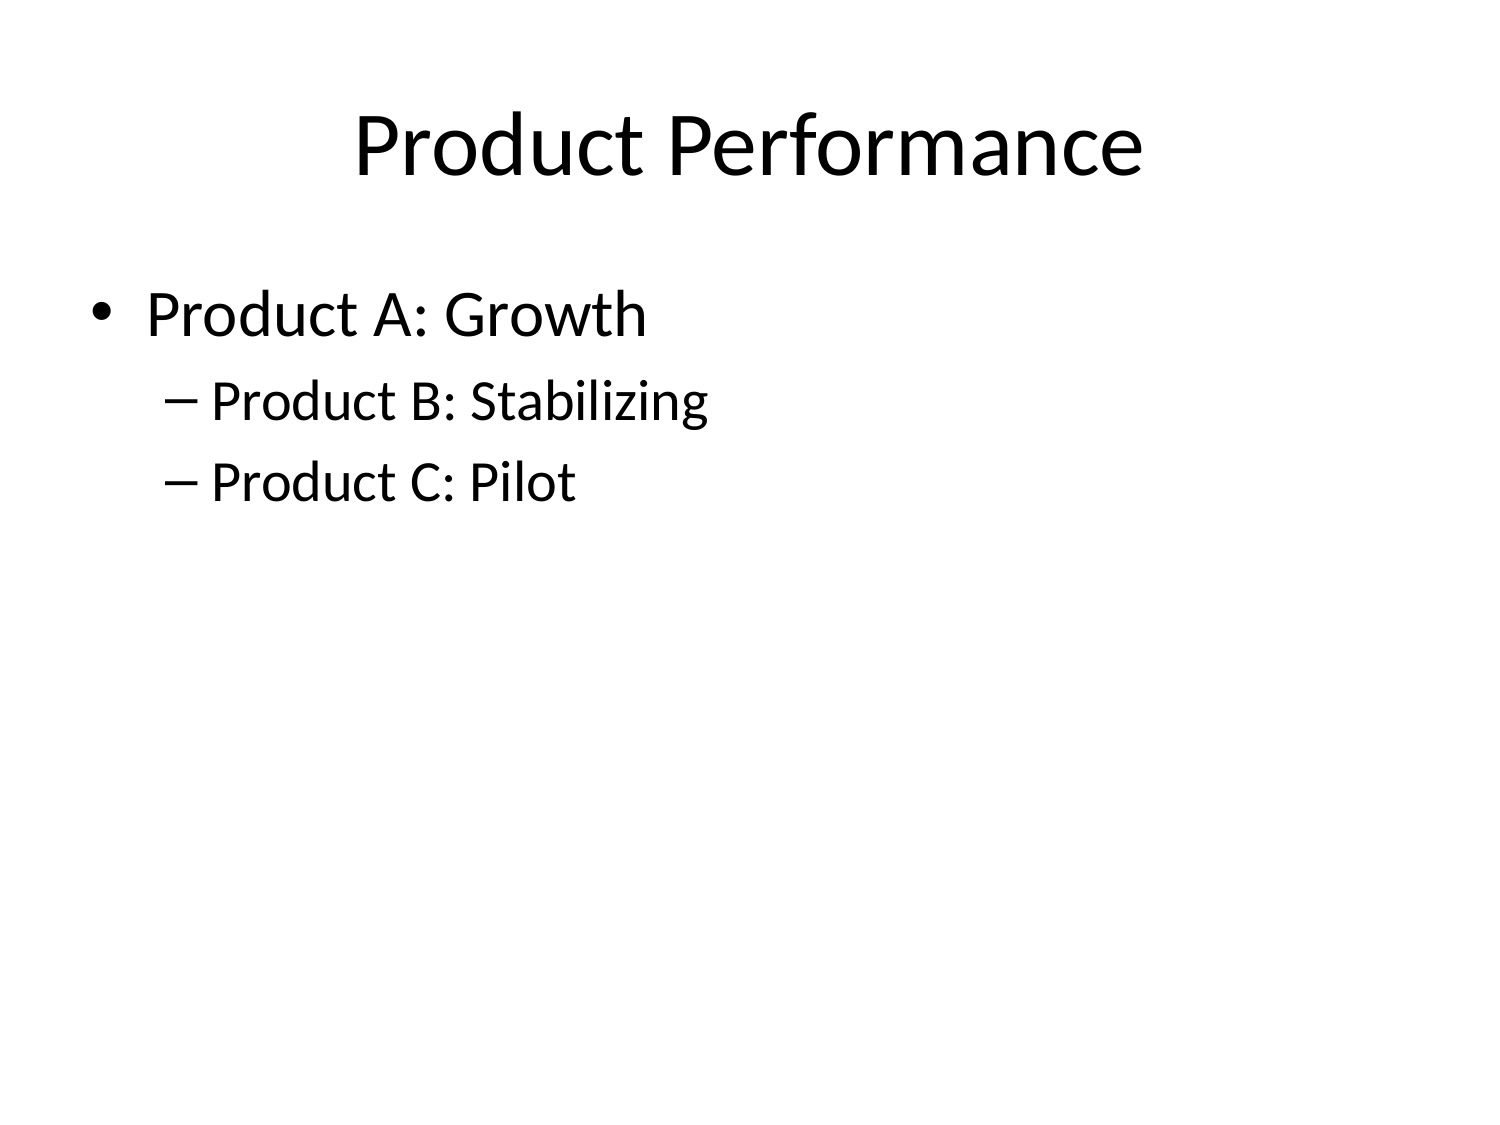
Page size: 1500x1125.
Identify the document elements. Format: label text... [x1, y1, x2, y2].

title Product Performance [75, 45, 1425, 233]
list Product A: Growth Product B: Stabilizing Product C: Pilot [75, 262, 1425, 1005]
